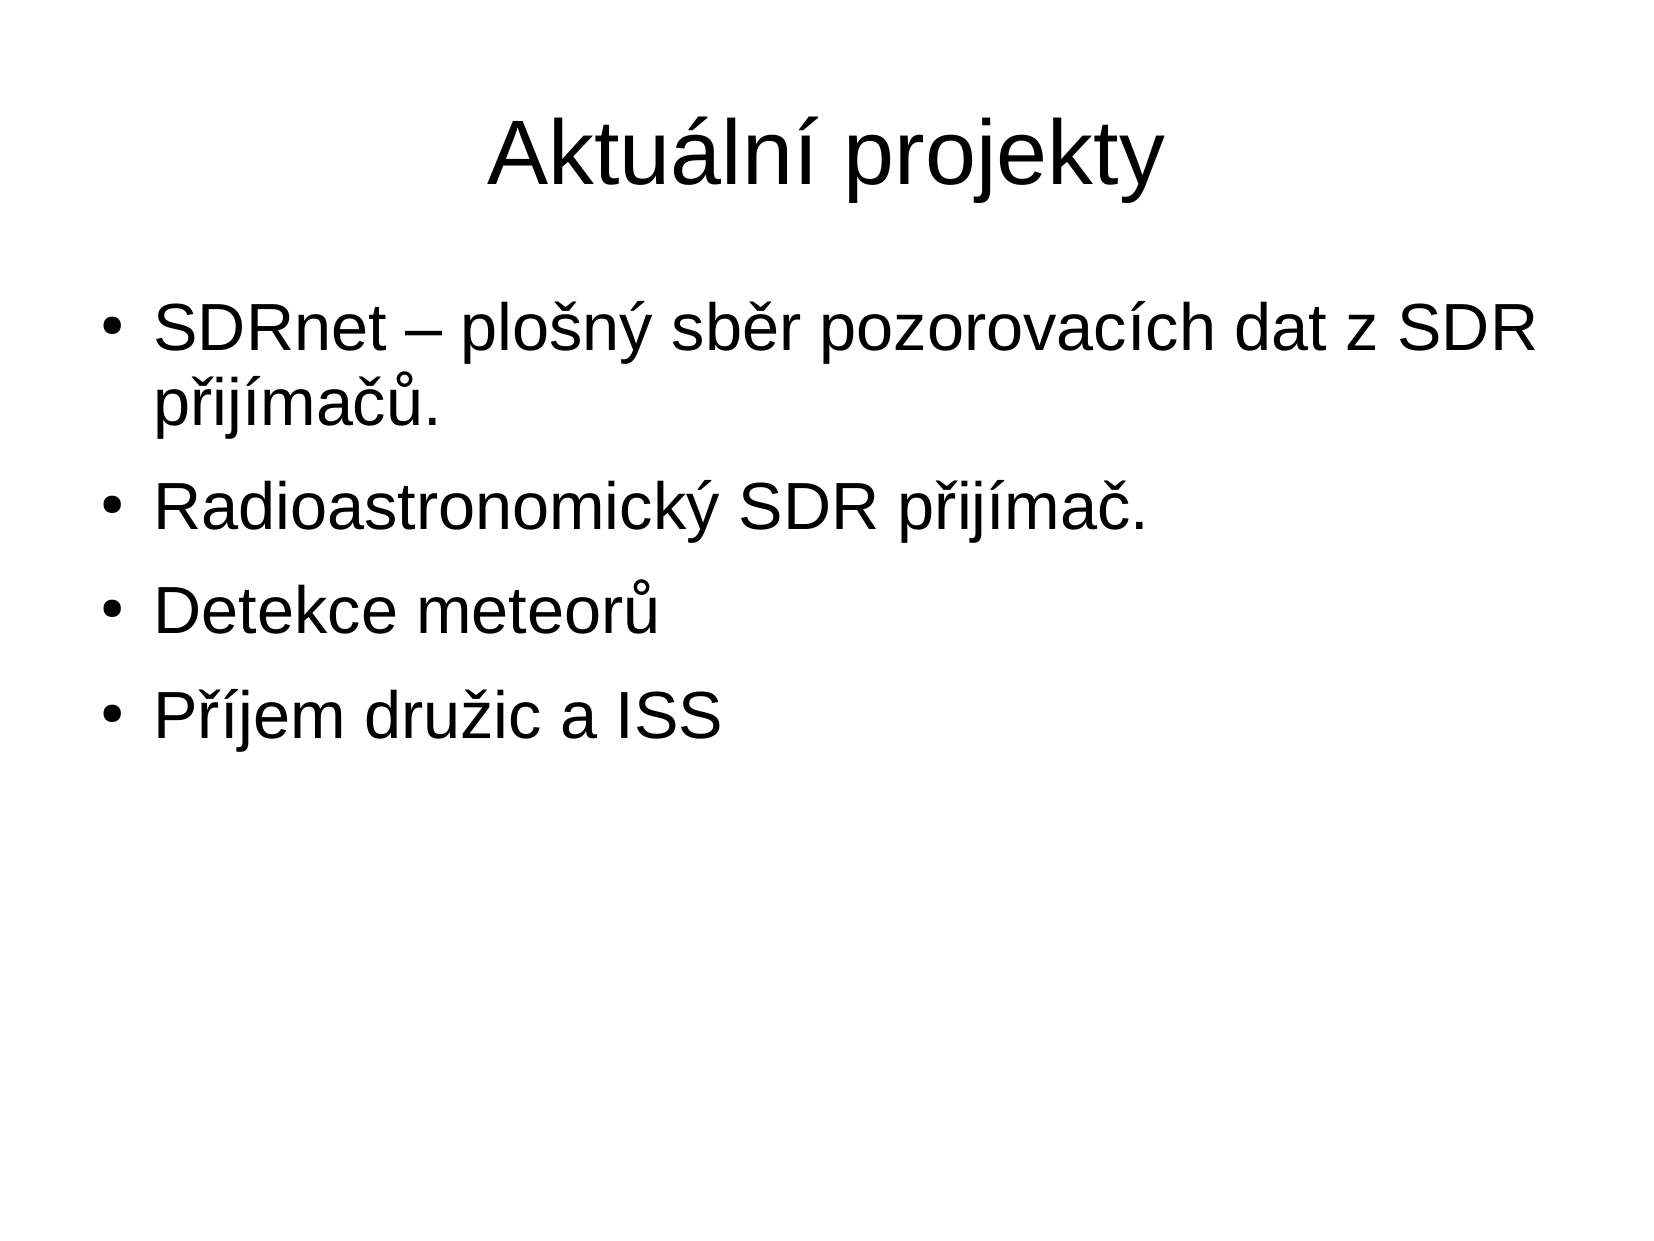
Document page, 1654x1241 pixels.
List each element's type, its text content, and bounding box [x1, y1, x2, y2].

list SDRnet – plošný sběr pozorovacích dat z SDR přijímačů. Radioastronomický SDR přijímač. Detekce meteorů Příjem družic a ISS [82, 290, 1571, 1109]
title Aktuální projekty [82, 49, 1571, 257]
